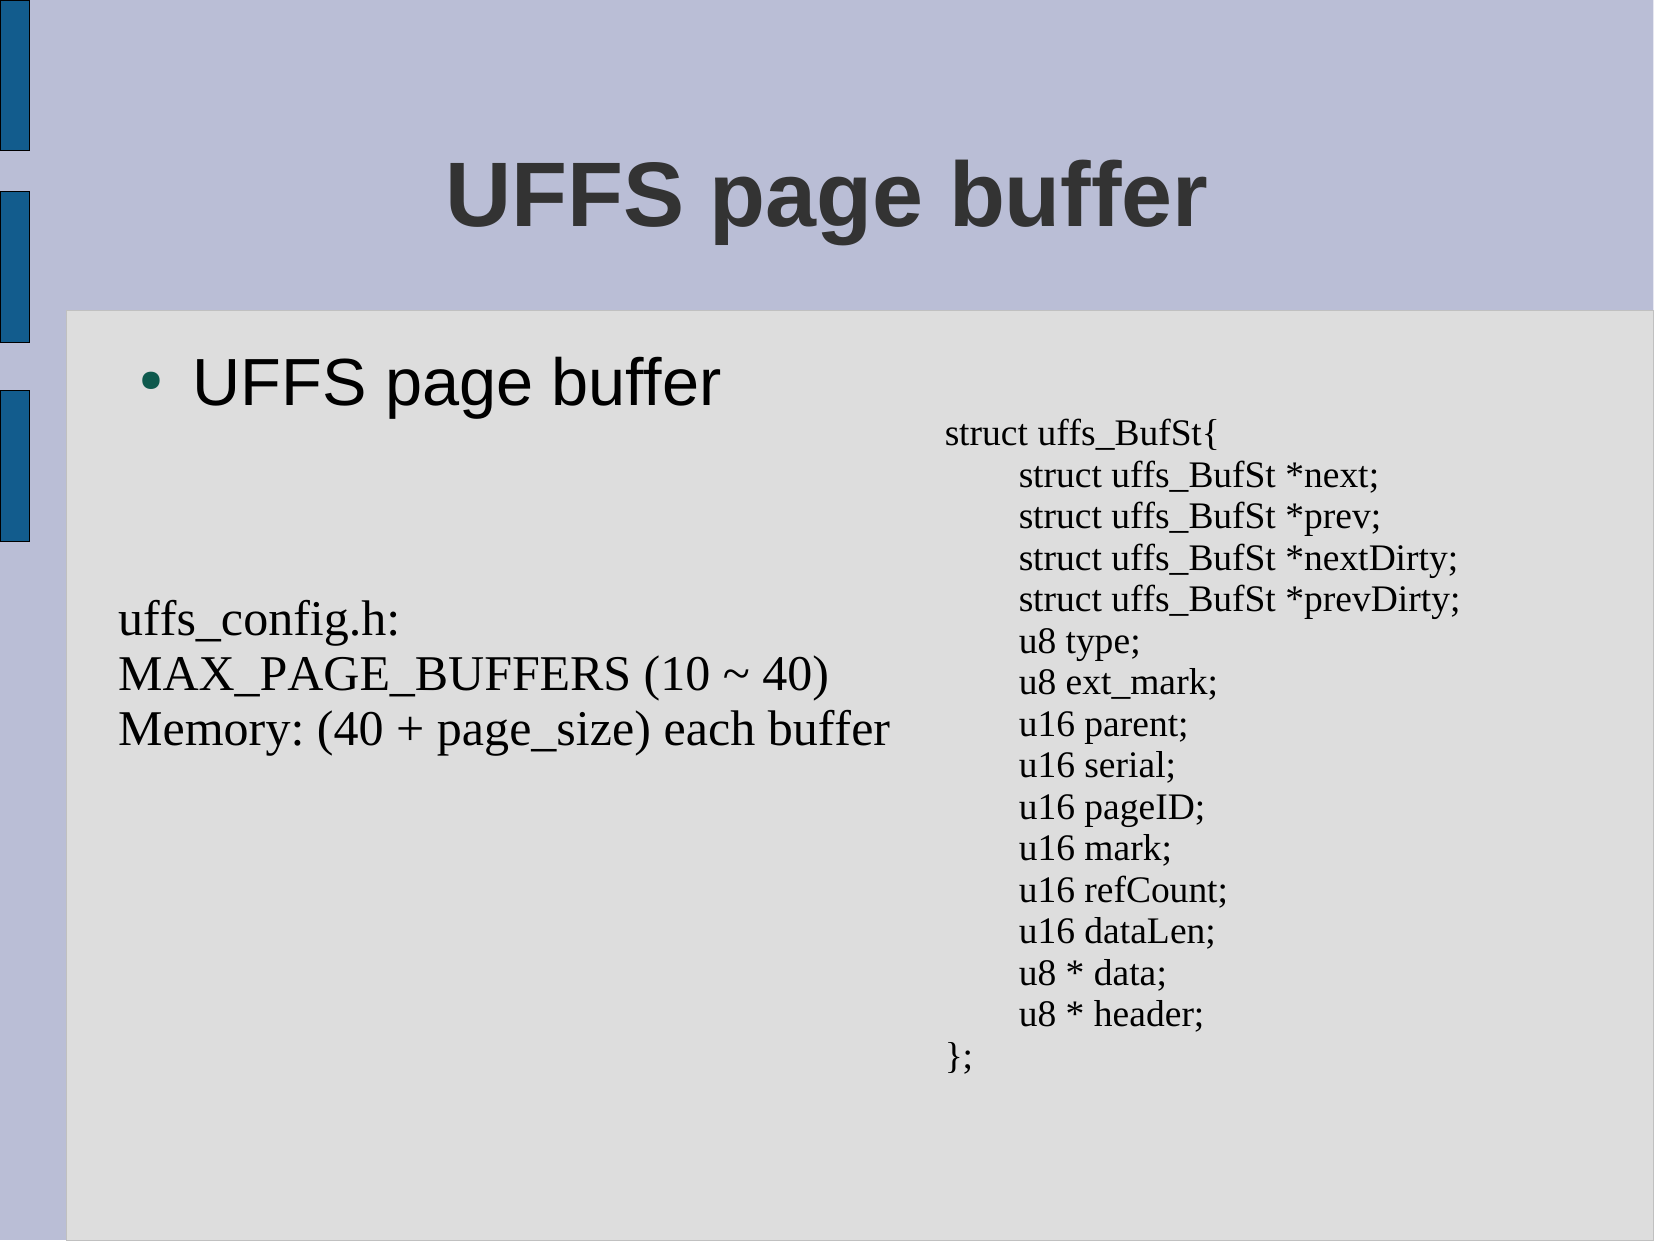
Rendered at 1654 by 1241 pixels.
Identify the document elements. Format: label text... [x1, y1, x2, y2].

text_box struct uffs_BufSt{ struct uffs_BufSt *next; struct uffs_BufSt *prev; struct uffs_BufSt *nextDirty; struct uffs_BufSt *prevDirty; u8 type; u8 ext_mark; u16 parent; u16 serial; u16 pageID; u16 mark; u16 refCount; u16 dataLen; u8 * data; u8 * header; }; [944, 412, 1536, 1093]
list UFFS page buffer [121, 344, 1534, 443]
title UFFS page buffer [121, 91, 1534, 299]
text_box uffs_config.h: MAX_PAGE_BUFFERS (10 ~ 40) Memory: (40 + page_size) each buffer [118, 590, 945, 827]
